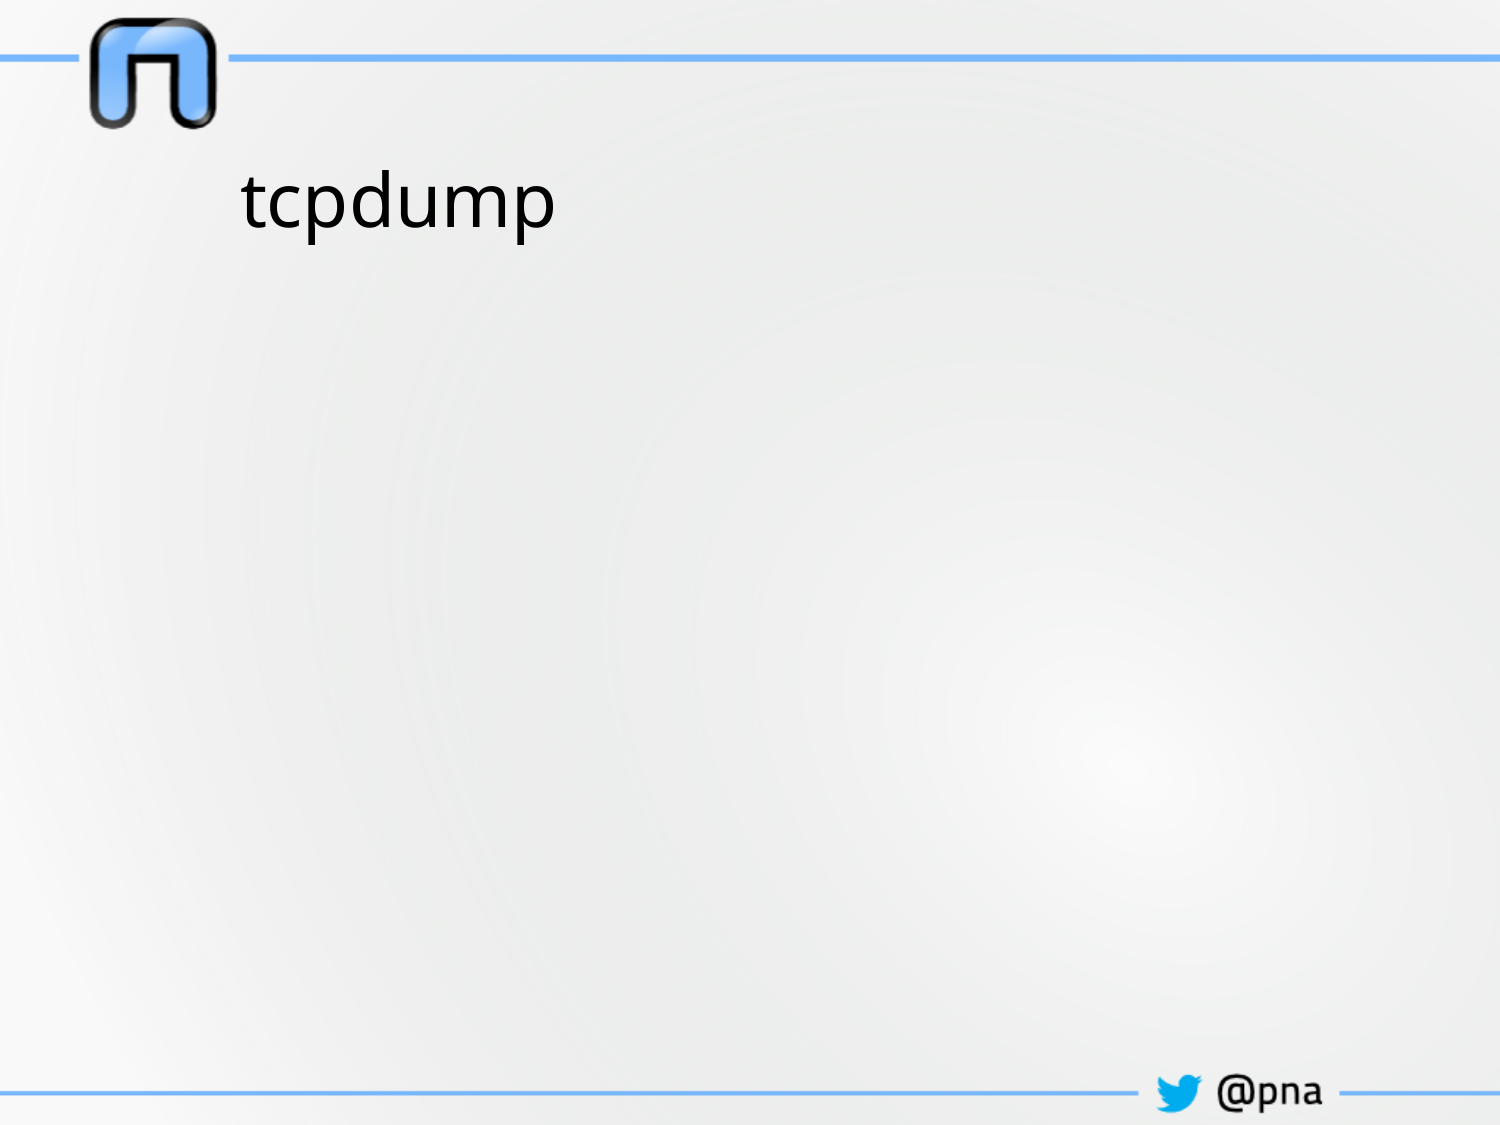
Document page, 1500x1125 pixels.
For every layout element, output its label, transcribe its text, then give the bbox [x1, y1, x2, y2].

title tcpdump [225, 70, 1469, 258]
picture [0, 0, 1500, 1125]
